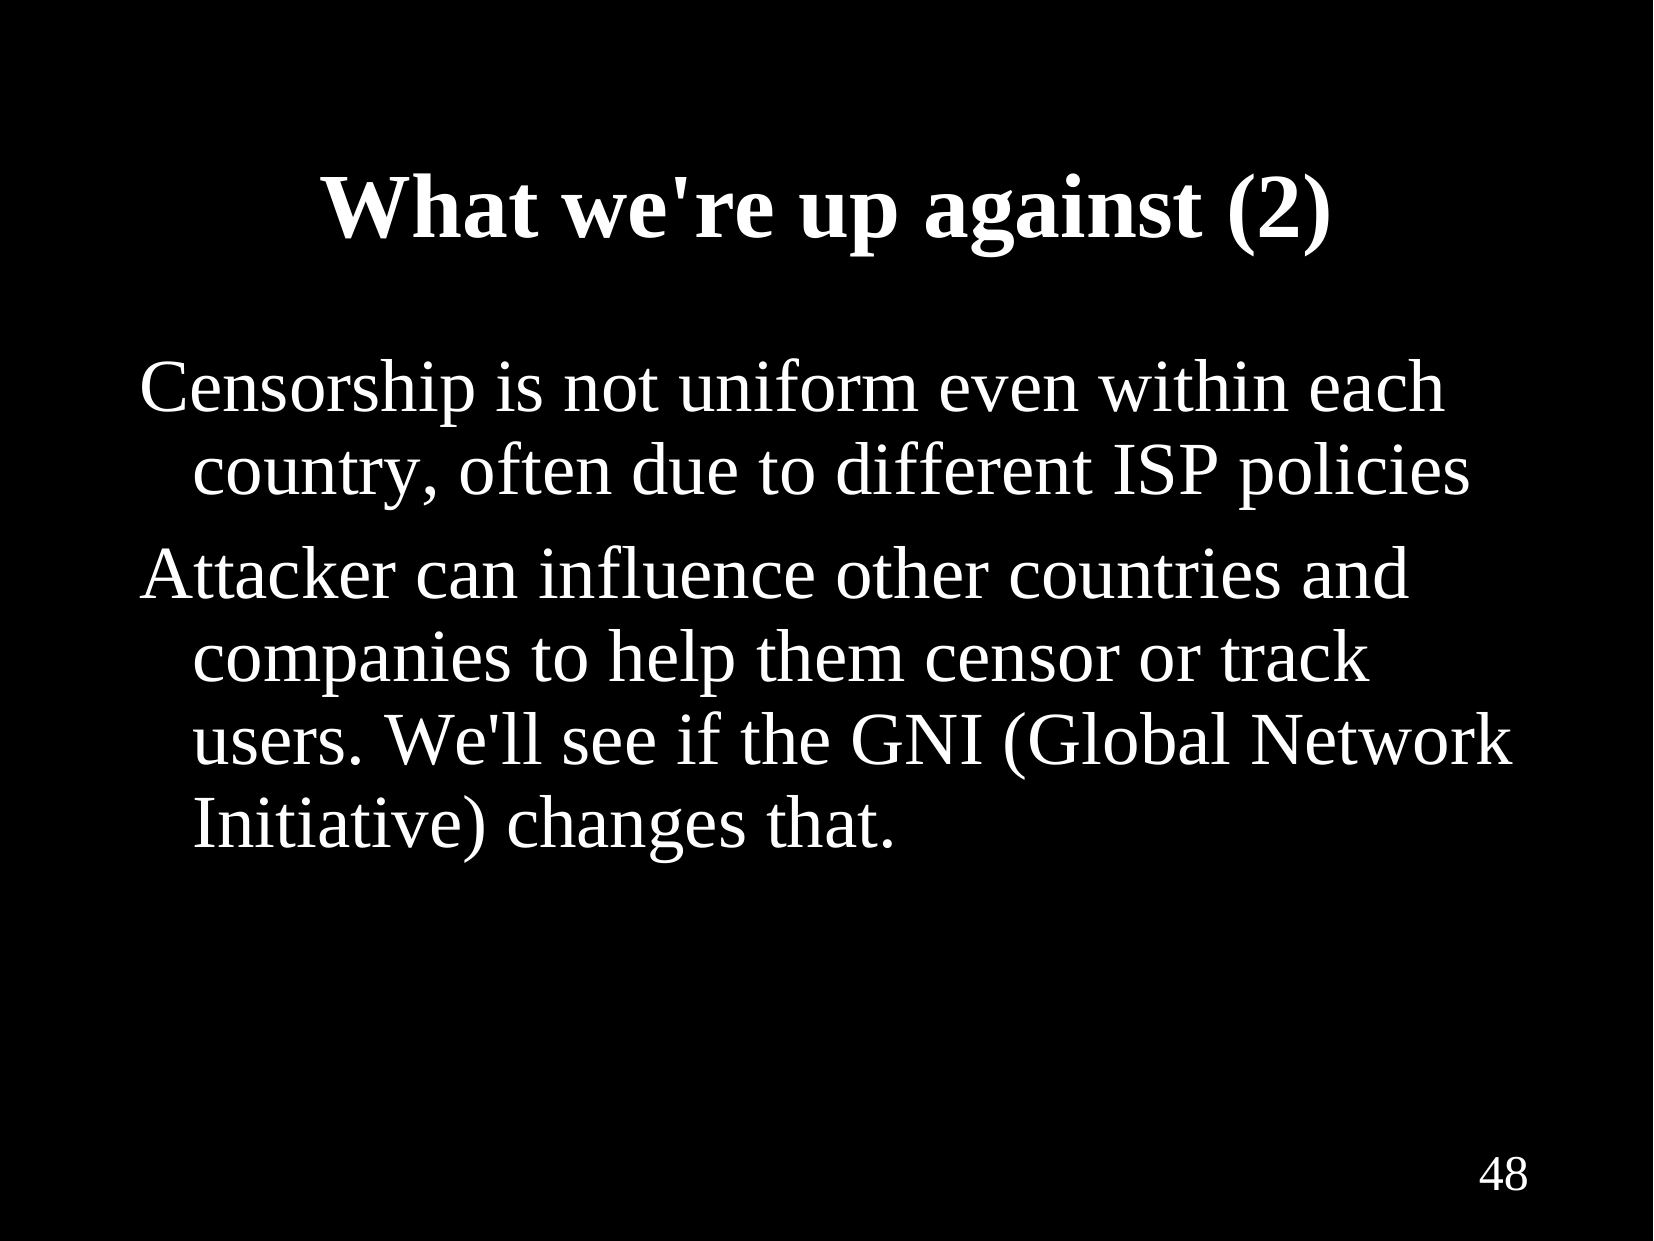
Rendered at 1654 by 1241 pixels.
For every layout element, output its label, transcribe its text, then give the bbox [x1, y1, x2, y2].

list Censorship is not uniform even within each country, often due to different ISP policies Attacker can influence other countries and companies to help them censor or track users. We'll see if the GNI (Global Network Initiative) changes that. [121, 344, 1534, 1127]
title What we're up against (2) [121, 102, 1534, 311]
